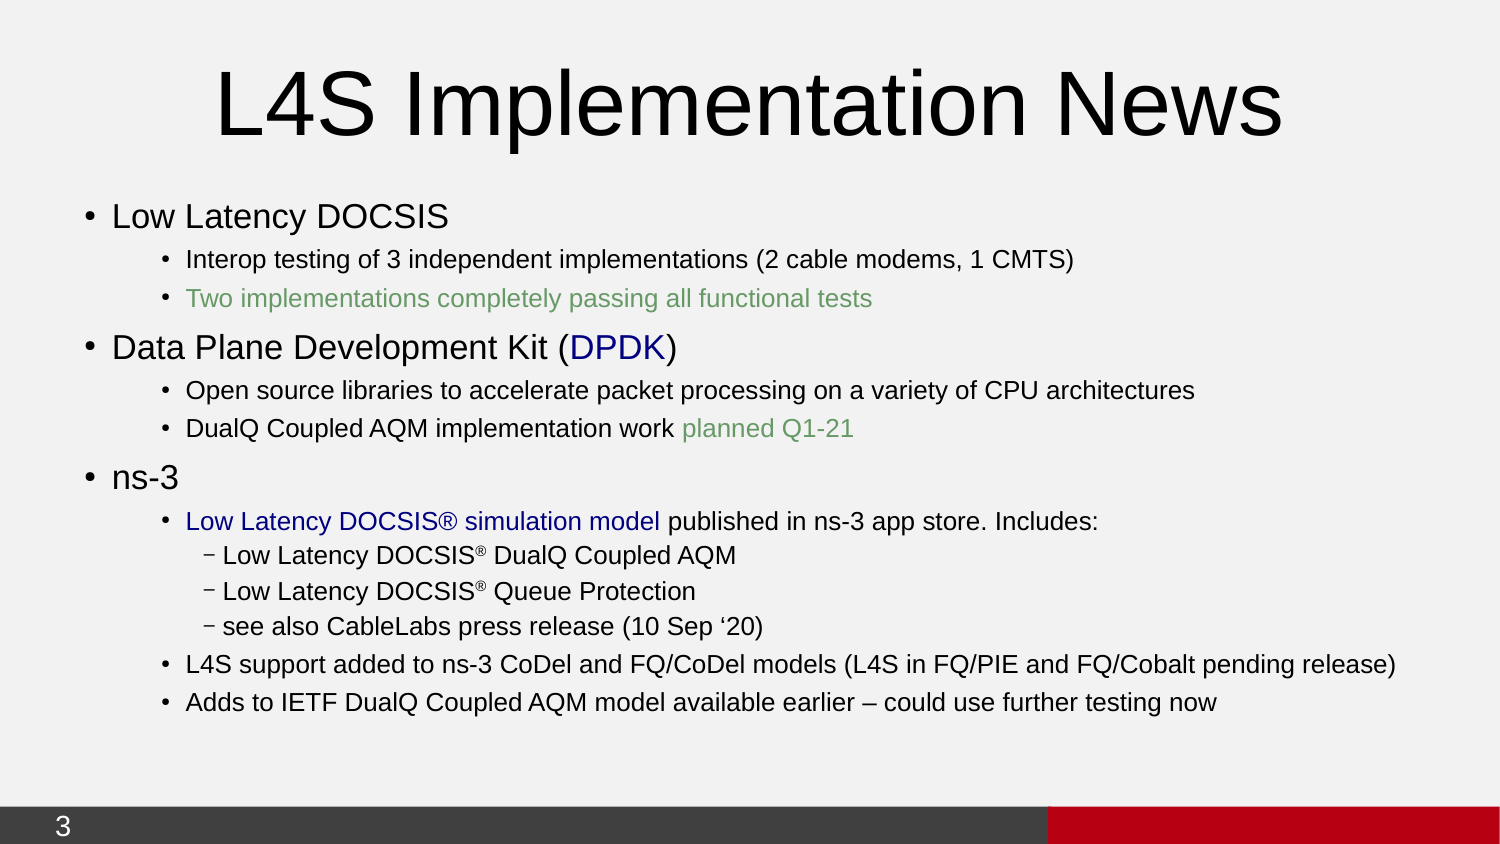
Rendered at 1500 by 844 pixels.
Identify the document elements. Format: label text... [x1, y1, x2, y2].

list Low Latency DOCSIS Interop testing of 3 independent implementations (2 cable modems, 1 CMTS) Two implementations completely passing all functional tests Data Plane Development Kit (DPDK) Open source libraries to accelerate packet processing on a variety of CPU architectures DualQ Coupled AQM implementation work planned Q1-21 ns-3 Low Latency DOCSIS® simulation model published in ns-3 app store. Includes: Low Latency DOCSIS® DualQ Coupled AQM Low Latency DOCSIS® Queue Protection see also CableLabs press release (10 Sep ‘20) L4S support added to ns-3 CoDel and FQ/CoDel models (L4S in FQ/PIE and FQ/Cobalt pending release) Adds to IETF DualQ Coupled AQM model available earlier – could use further testing now [75, 197, 1425, 730]
title L4S Implementation News [75, 33, 1425, 175]
